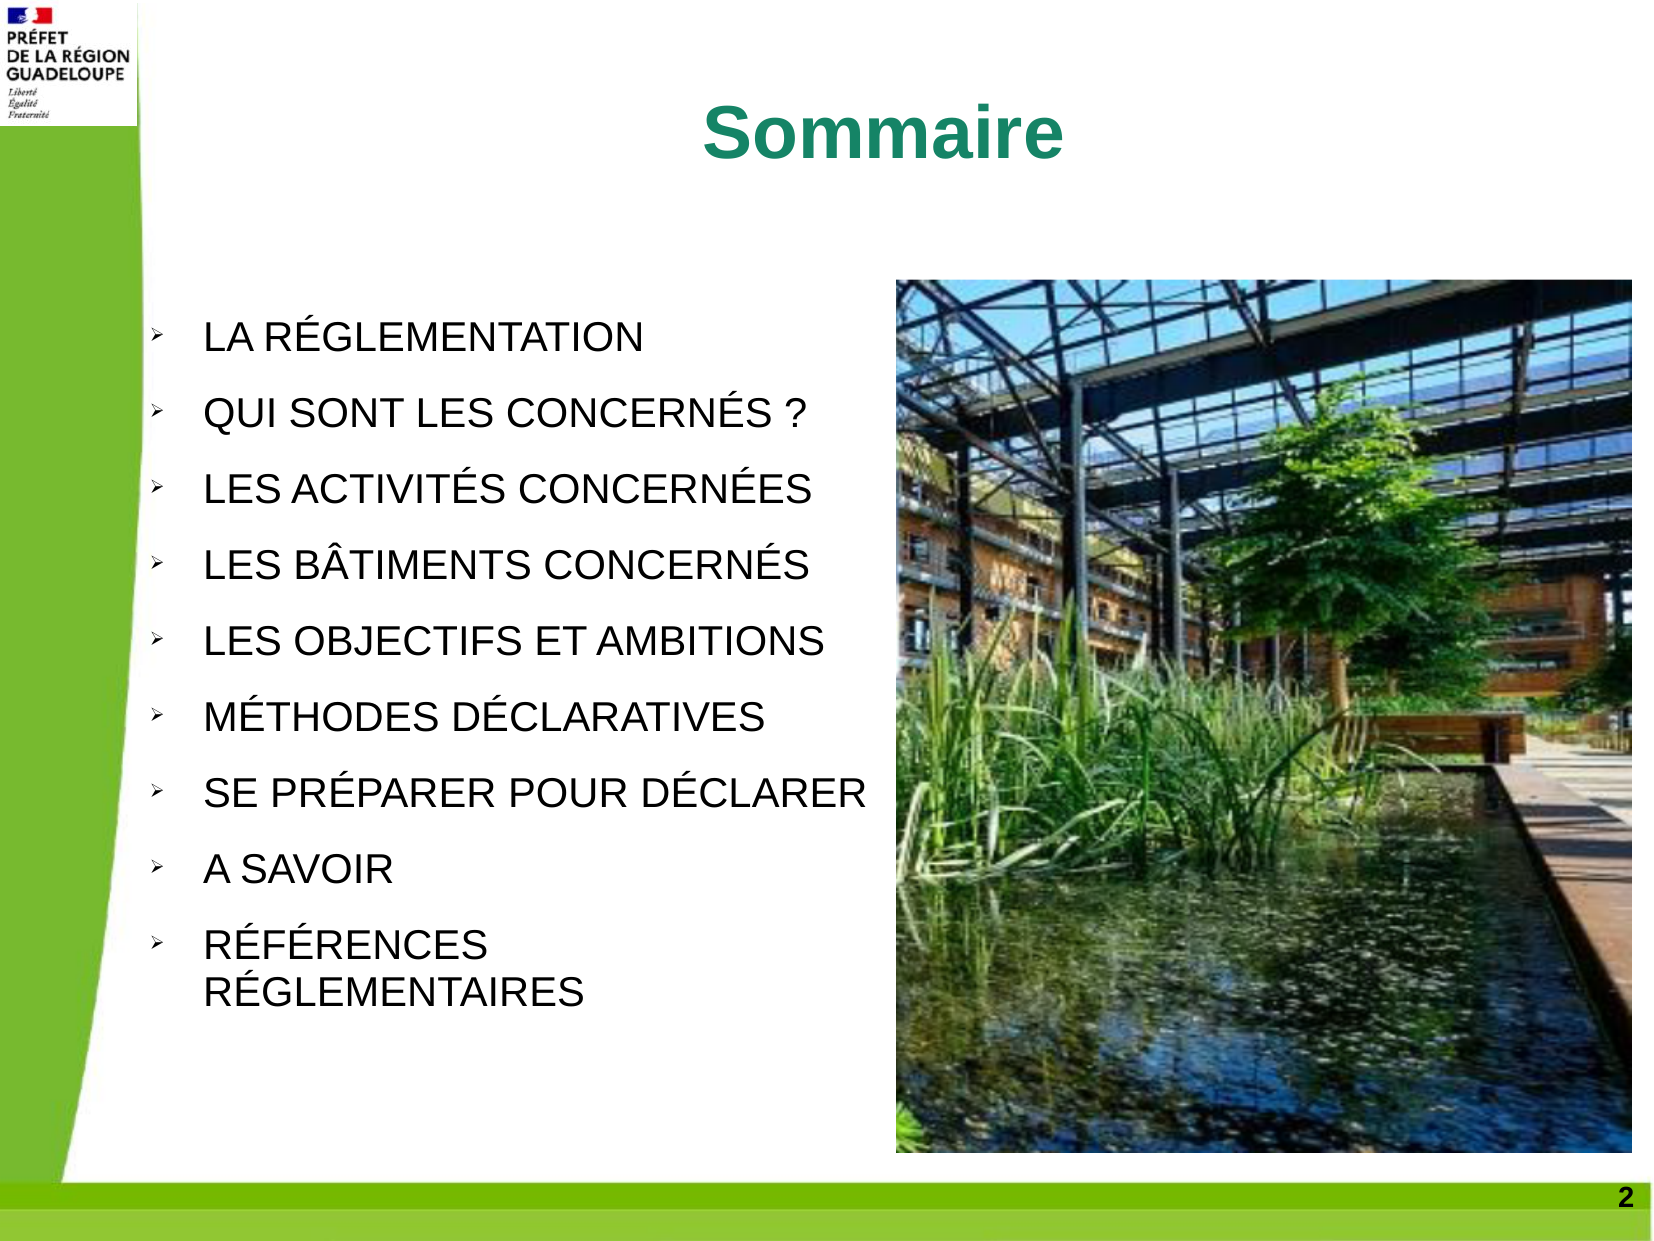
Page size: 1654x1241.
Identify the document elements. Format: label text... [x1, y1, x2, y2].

list LA RÉGLEMENTATION QUI SONT LES CONCERNÉS ? LES ACTIVITÉS CONCERNÉES LES BÂTIMENTS CONCERNÉS LES OBJECTIFS ET AMBITIONS MÉTHODES DÉCLARATIVES SE PRÉPARER POUR DÉCLARER A SAVOIR RÉFÉRENCES RÉGLEMENTAIRES [132, 238, 871, 1168]
title Sommaire [147, 22, 1620, 242]
picture [0, 0, 1654, 1241]
